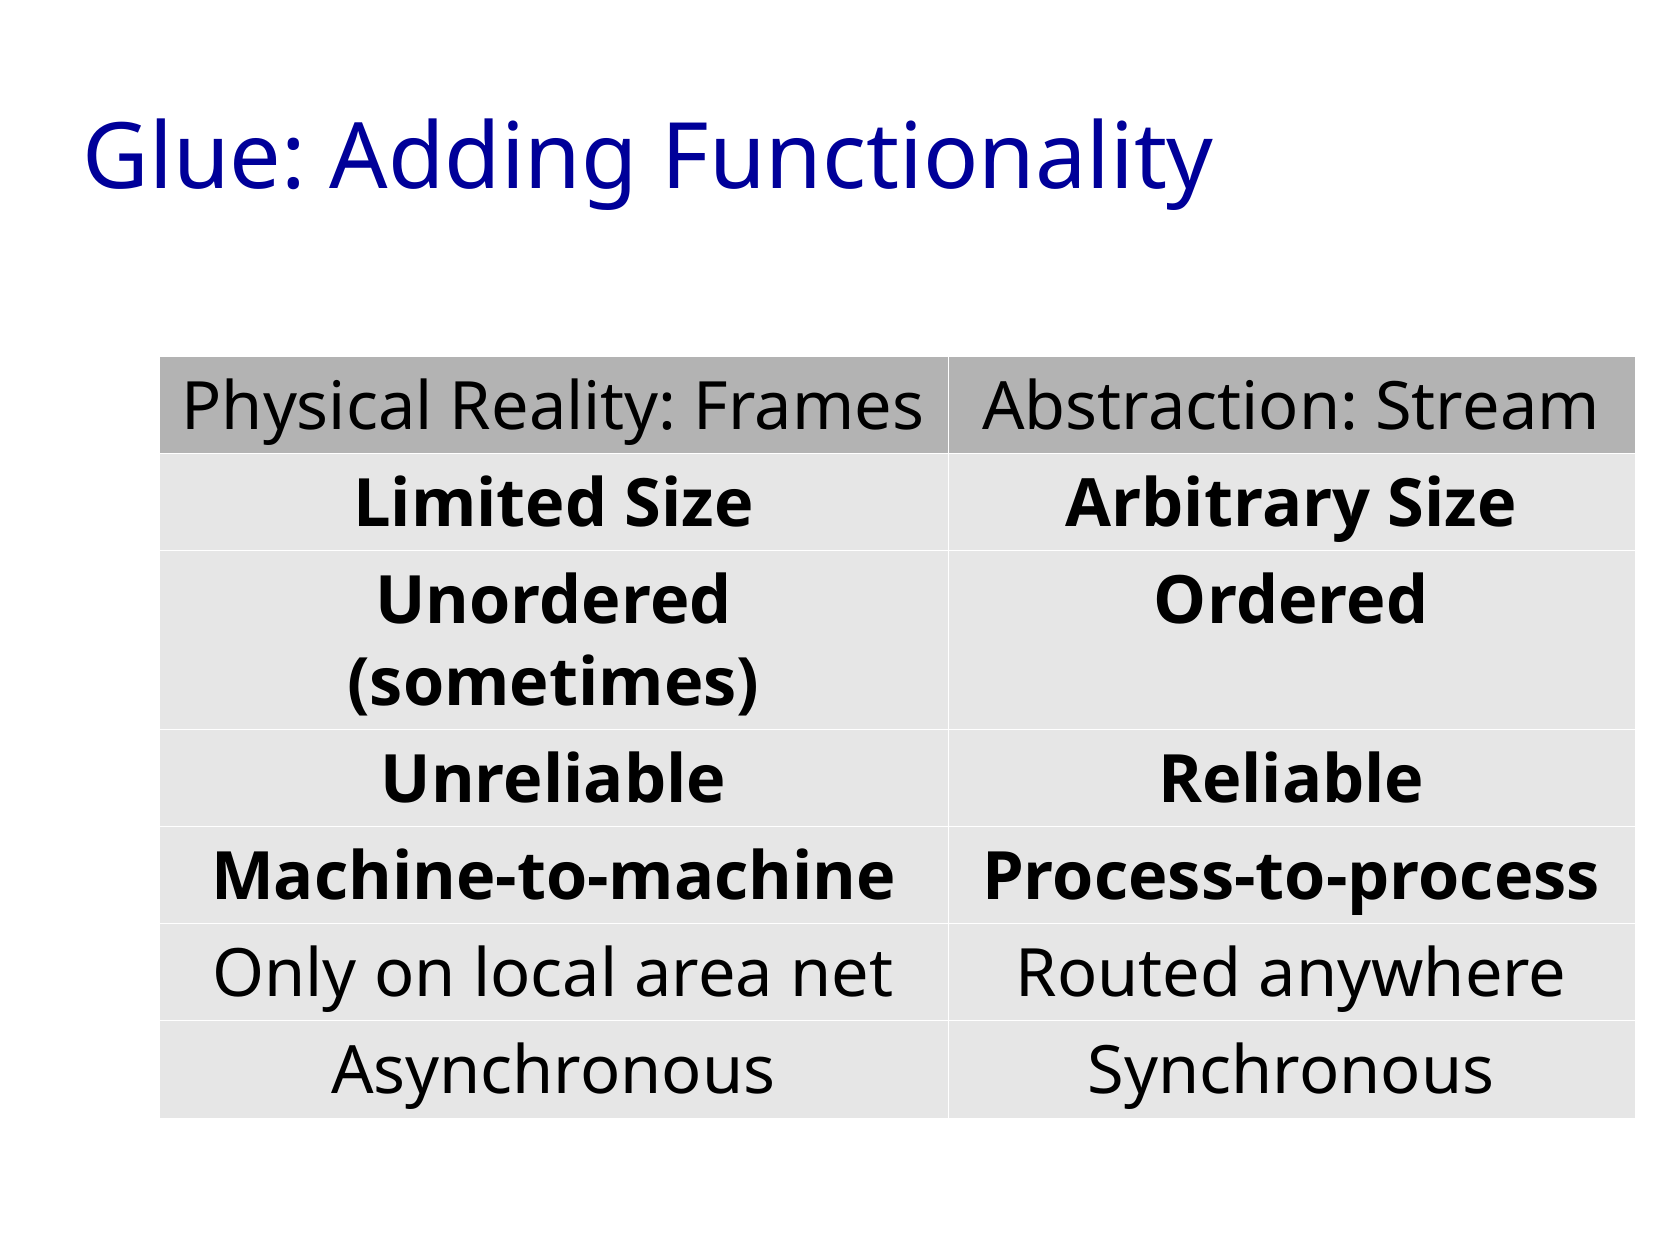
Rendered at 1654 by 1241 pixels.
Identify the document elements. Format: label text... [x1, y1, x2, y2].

table_cell Only on local area net [160, 924, 948, 1020]
table_cell Synchronous [949, 1021, 1635, 1118]
table_cell Reliable [949, 730, 1635, 826]
table_cell Unordered (sometimes) [160, 551, 948, 729]
table_header Abstraction: Stream [949, 357, 1635, 453]
table_cell Routed anywhere [949, 924, 1635, 1020]
table_cell Unreliable [160, 730, 948, 826]
table_cell Machine-to-machine [160, 827, 948, 923]
table_cell Arbitrary Size [949, 454, 1635, 550]
table_cell Asynchronous [160, 1021, 948, 1118]
table_cell Ordered [949, 551, 1635, 729]
table_cell Limited Size [160, 454, 948, 550]
table_cell Process-to-process [949, 827, 1635, 923]
table_header Physical Reality: Frames [160, 357, 948, 453]
title Glue: Adding Functionality [82, 49, 1571, 257]
